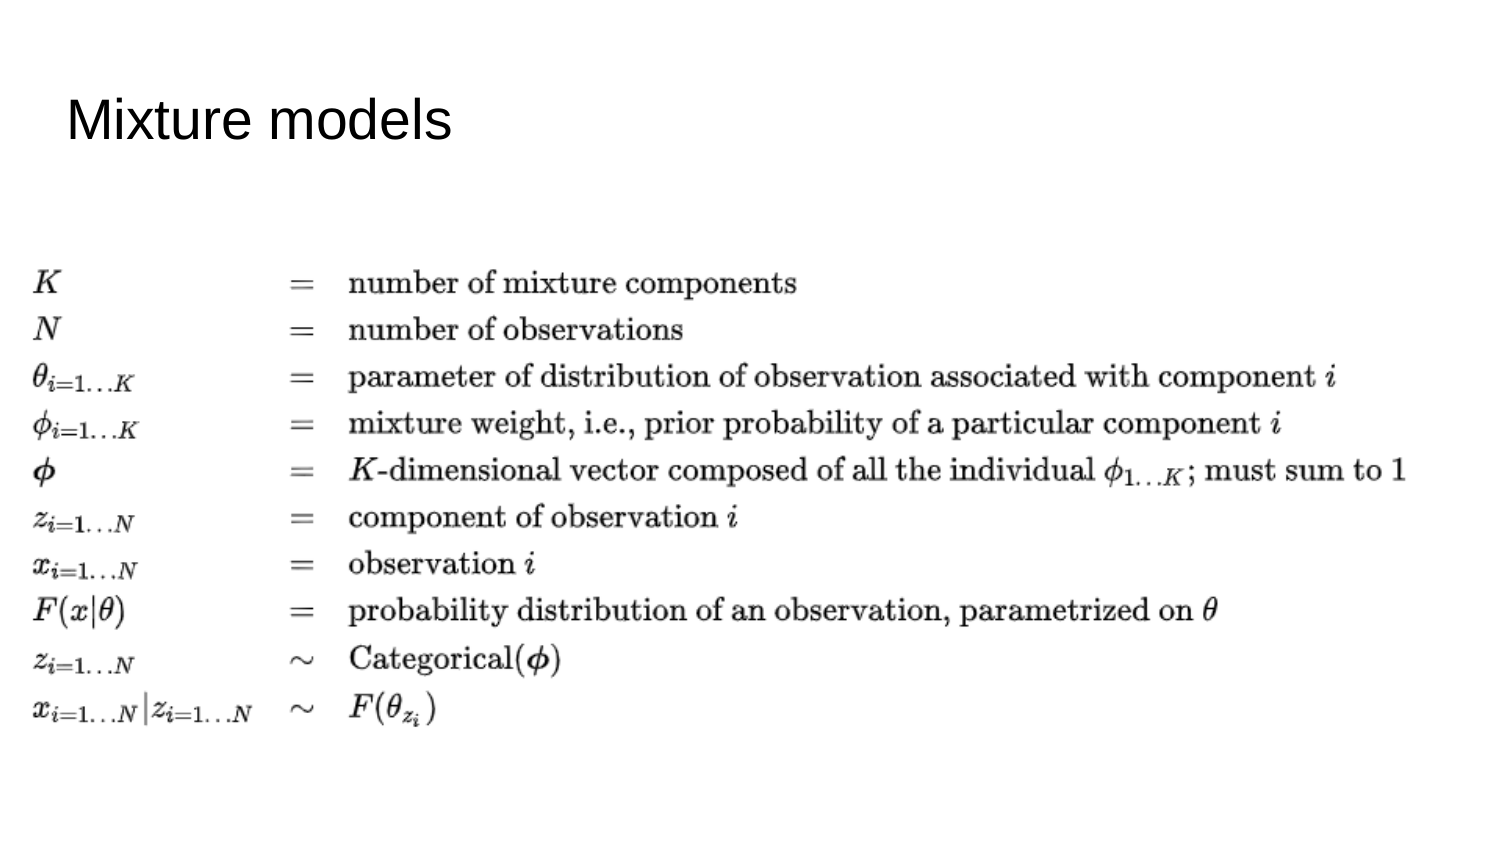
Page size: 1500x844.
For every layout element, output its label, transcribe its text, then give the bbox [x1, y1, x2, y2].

title Mixture models [51, 72, 1449, 167]
picture [24, 254, 1432, 738]
